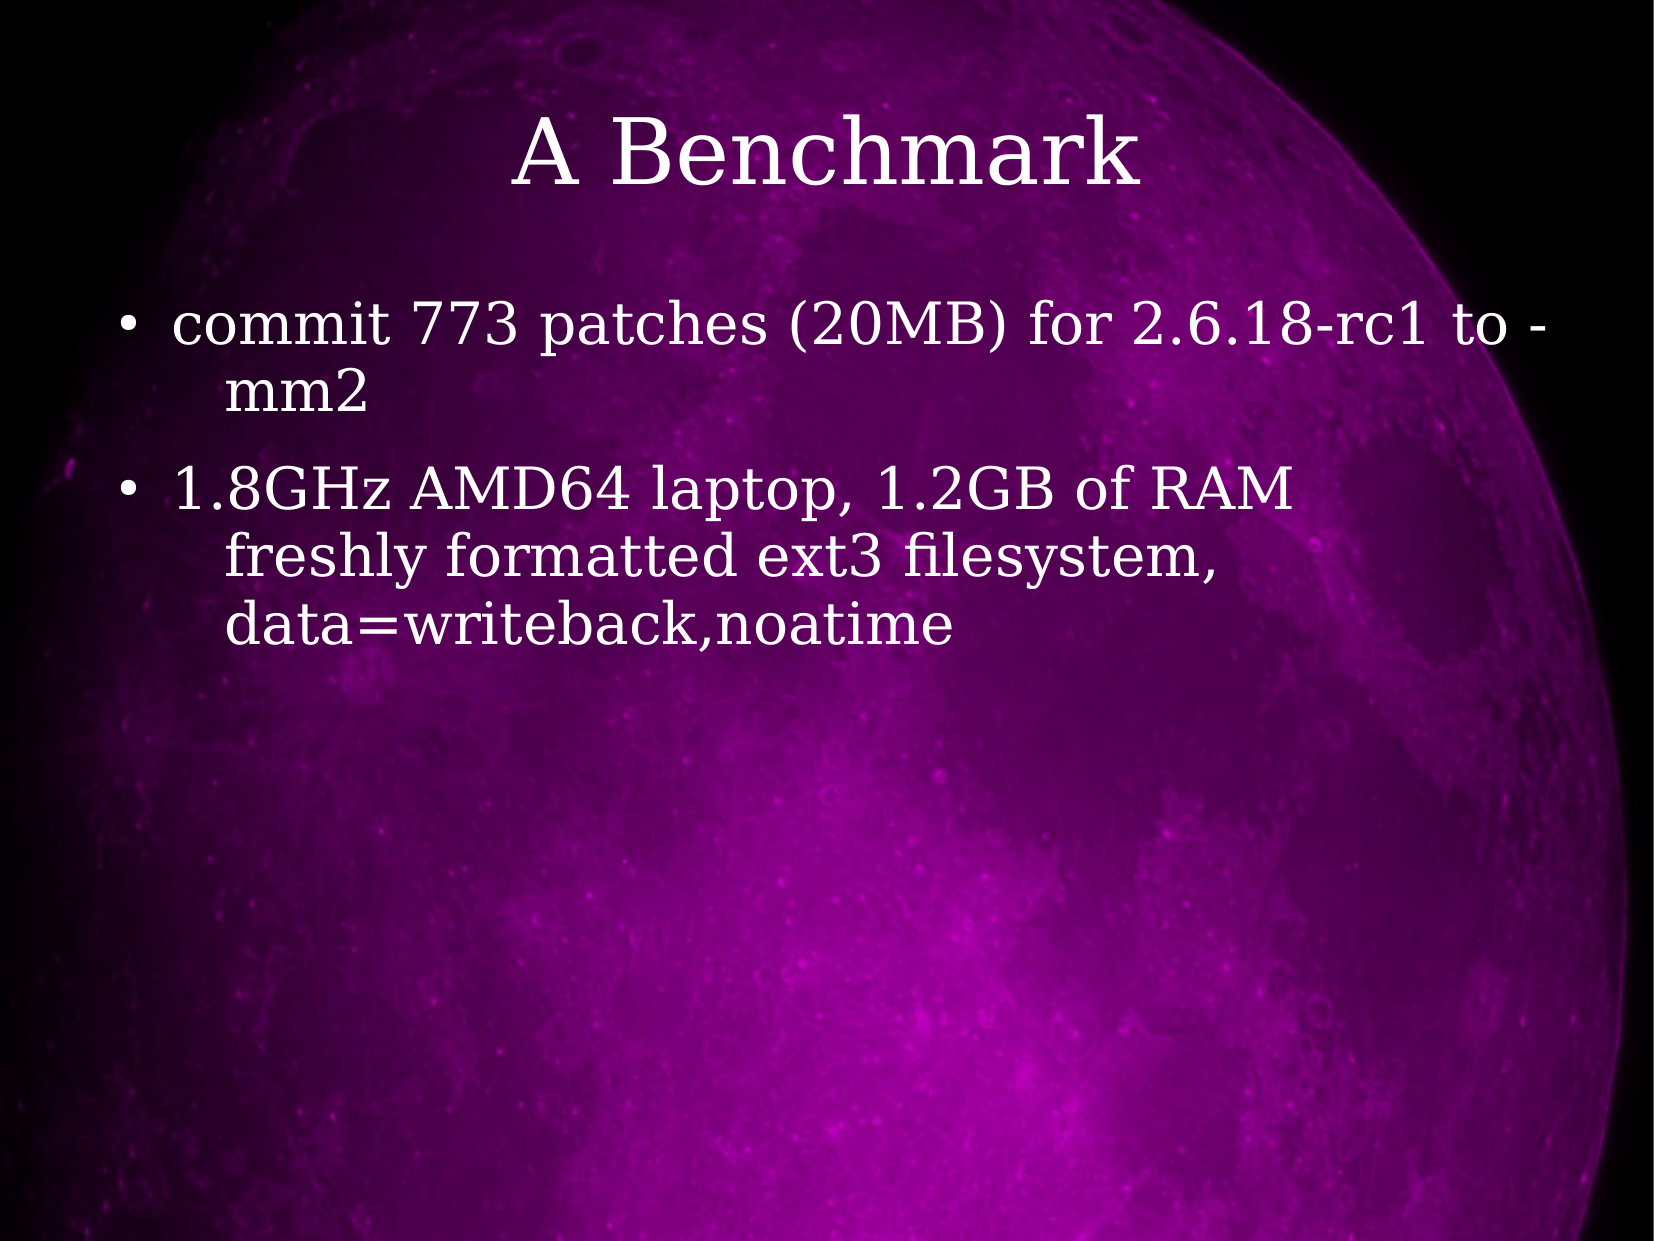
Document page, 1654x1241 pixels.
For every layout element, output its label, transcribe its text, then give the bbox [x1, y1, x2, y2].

list commit 773 patches (20MB) for 2.6.18-rc1 to -mm2 1.8GHz AMD64 laptop, 1.2GB of RAM freshly formatted ext3 filesystem, data=writeback,noatime [82, 290, 1571, 1109]
picture [0, 0, 1654, 1241]
title A Benchmark [82, 49, 1571, 257]
